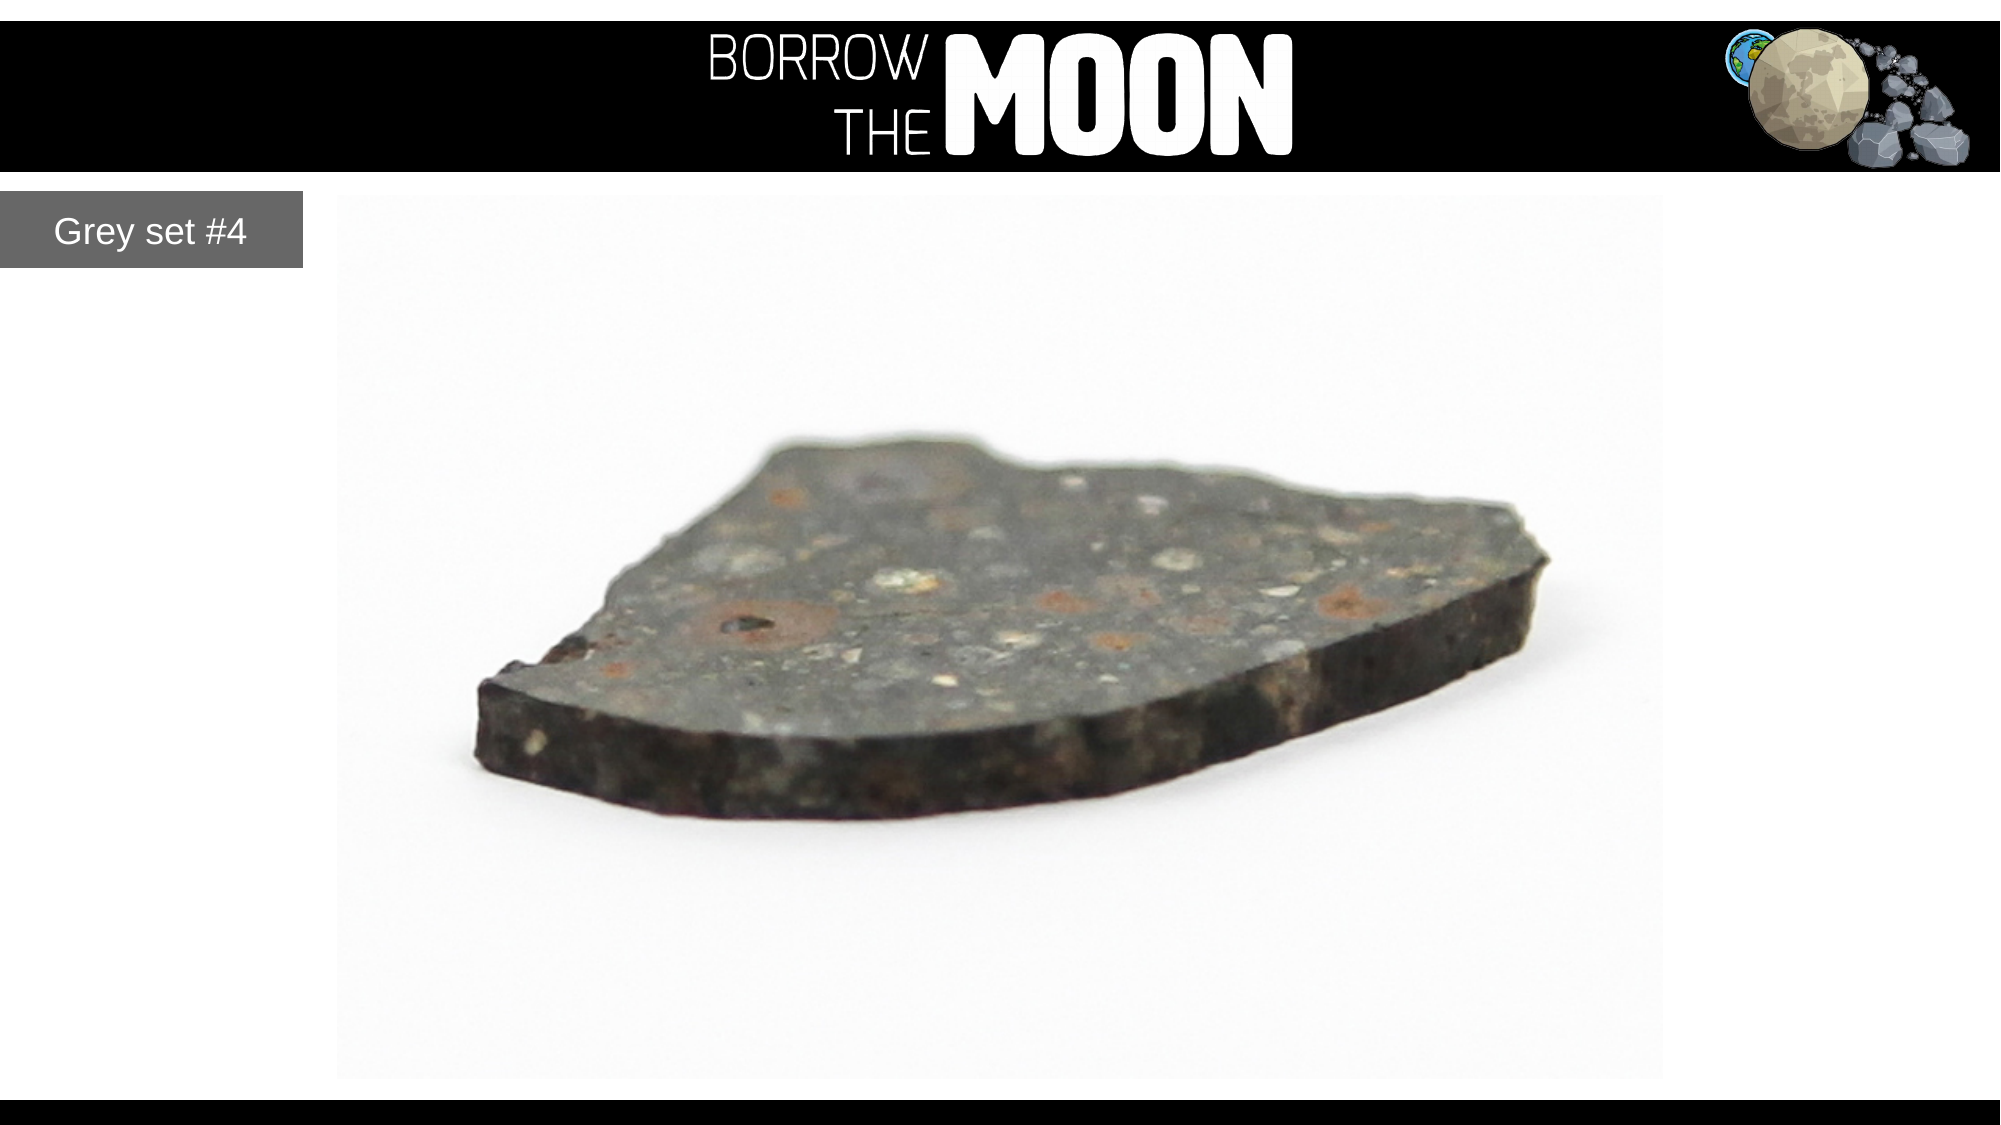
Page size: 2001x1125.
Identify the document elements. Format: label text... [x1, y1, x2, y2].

picture [337, 195, 1663, 1079]
text_box Grey set #4 [0, 191, 303, 268]
